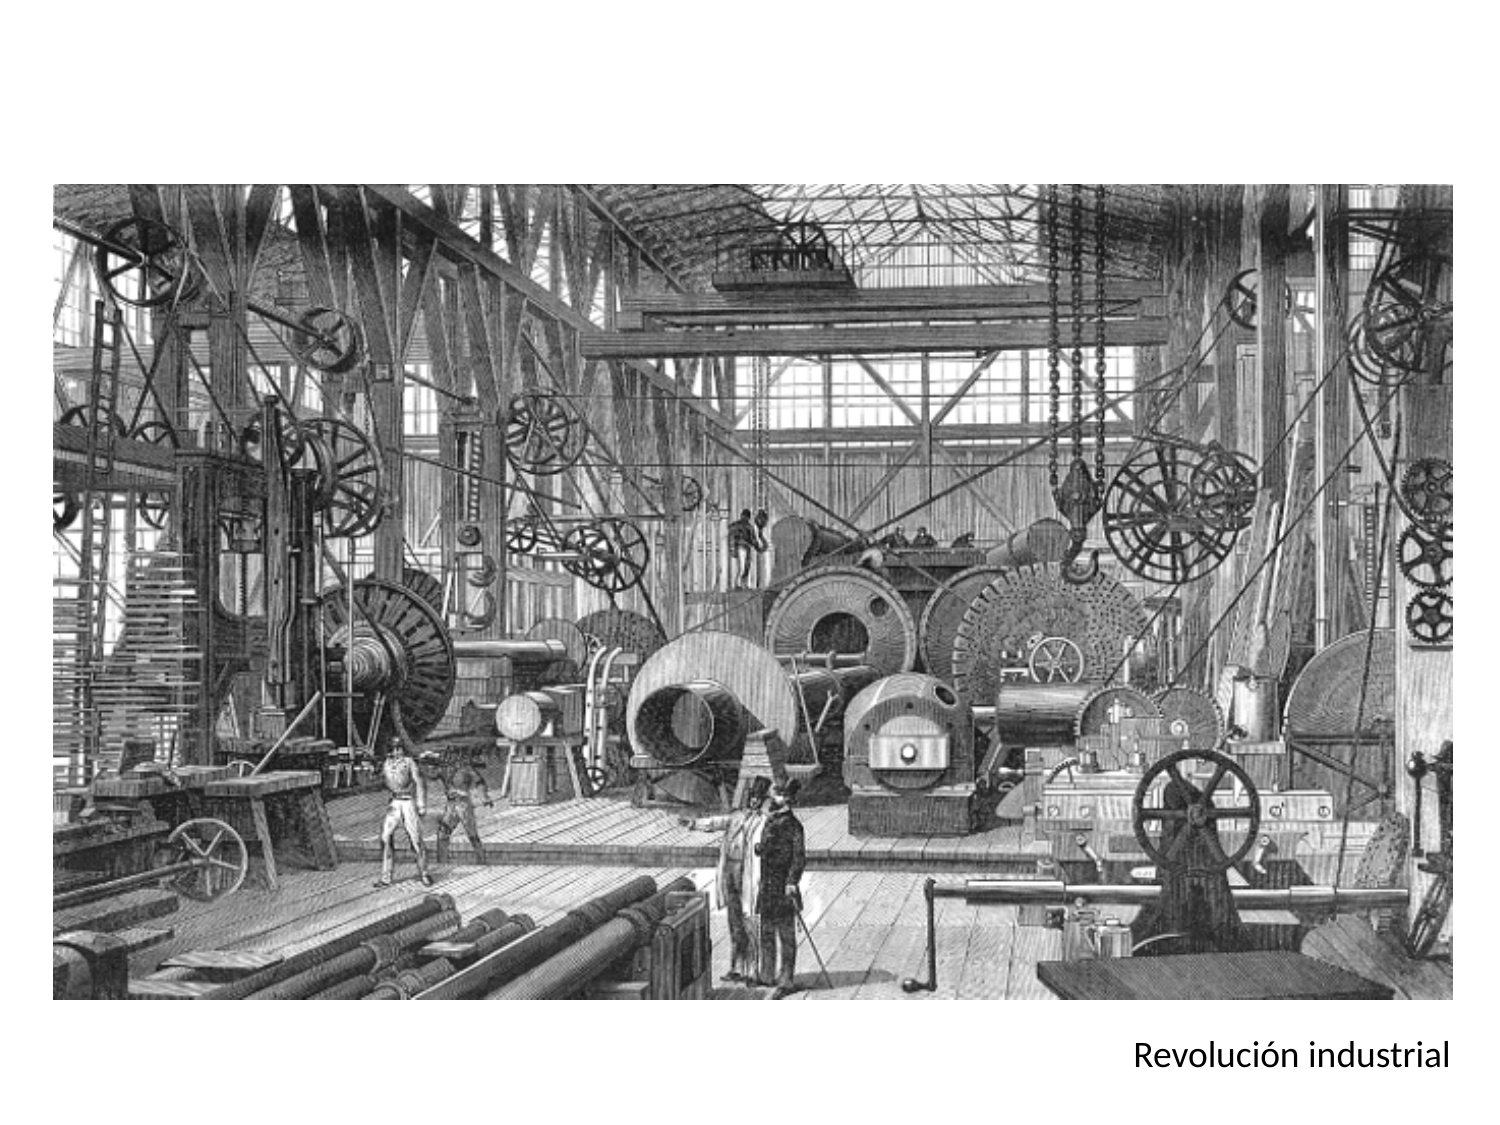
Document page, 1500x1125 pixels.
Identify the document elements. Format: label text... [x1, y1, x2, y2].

text_box Revolución industrial [1118, 1023, 1466, 1083]
picture [53, 184, 1453, 1000]
